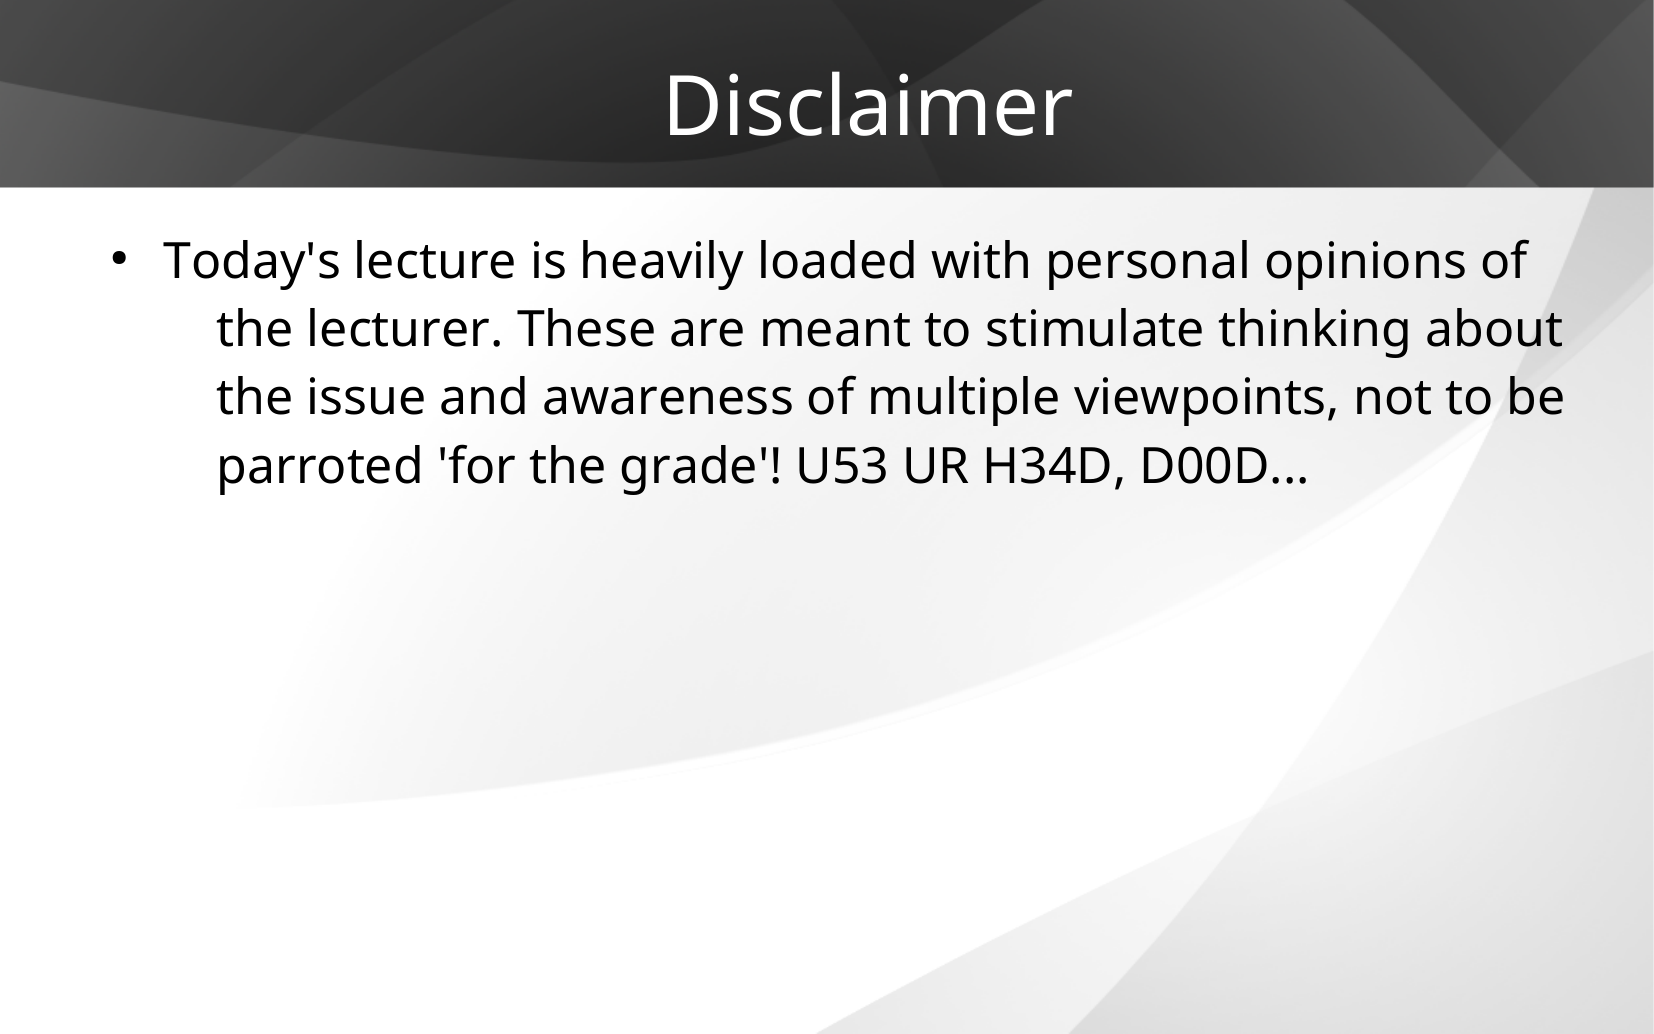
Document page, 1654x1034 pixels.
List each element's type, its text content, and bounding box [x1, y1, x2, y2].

list Today's lecture is heavily loaded with personal opinions of the lecturer. These are meant to stimulate thinking about the issue and awareness of multiple viewpoints, not to be parroted 'for the grade'! U53 UR H34D, D00D... [75, 225, 1613, 1013]
title Disclaimer [124, 0, 1613, 208]
picture [0, 0, 1654, 1034]
